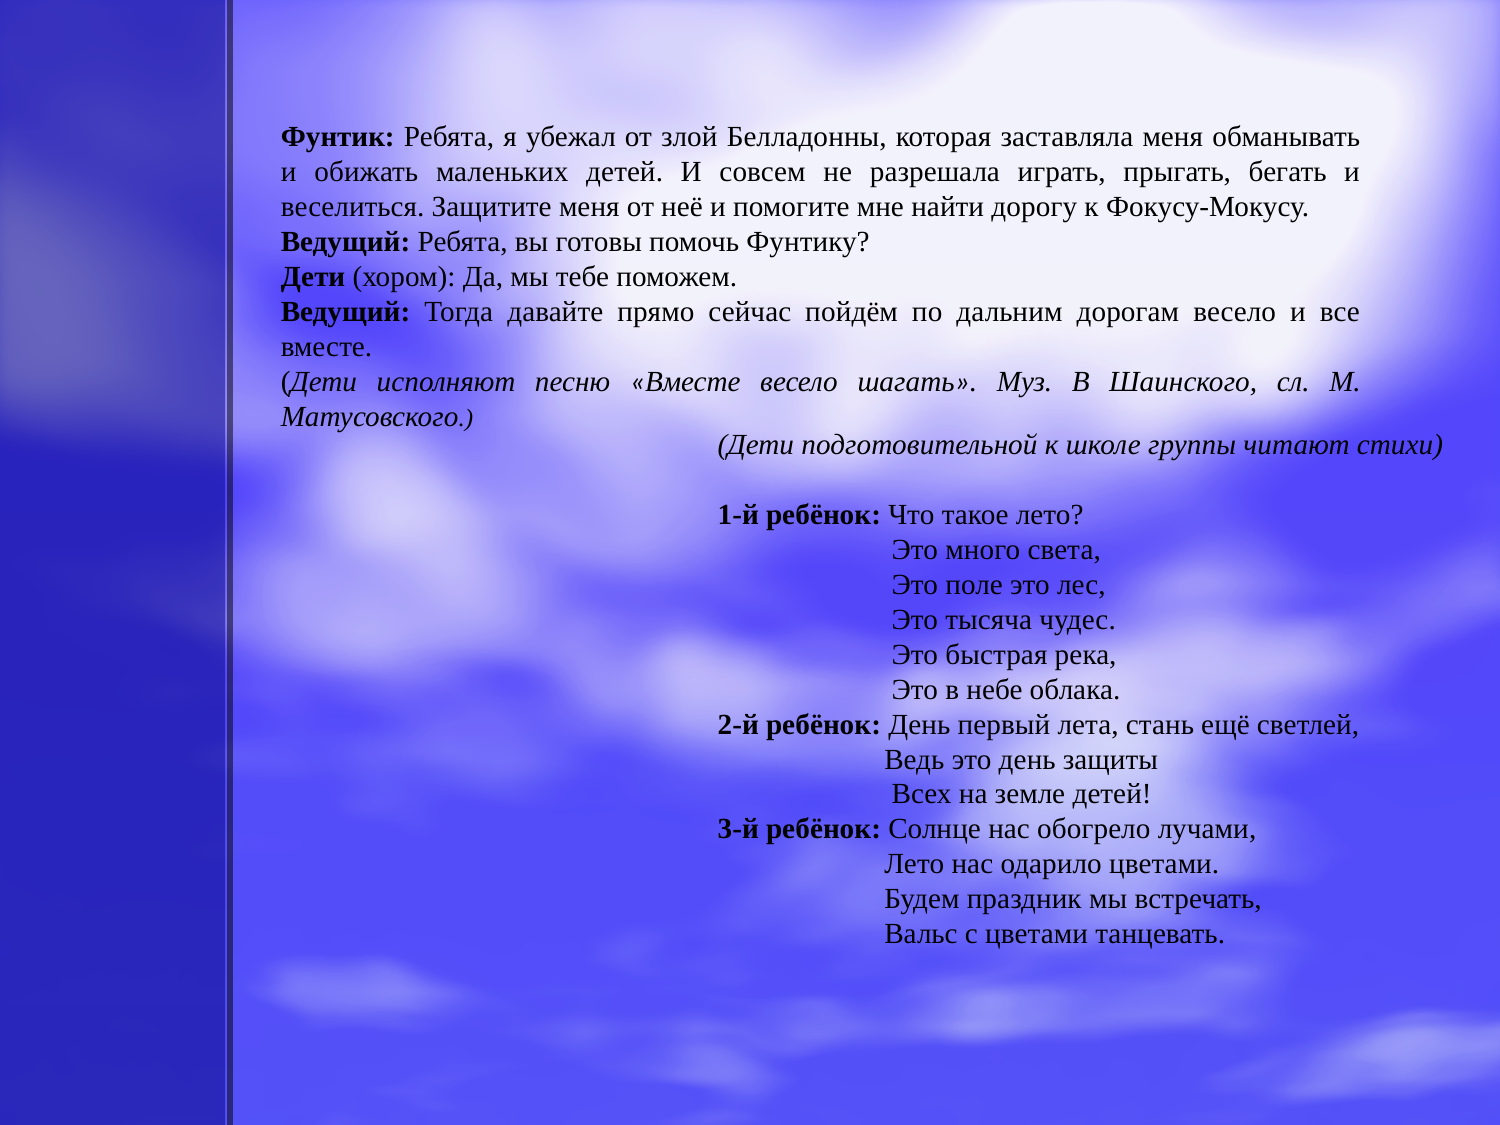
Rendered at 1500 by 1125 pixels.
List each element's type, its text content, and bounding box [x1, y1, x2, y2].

text_box Фунтик: Ребята, я убежал от злой Белладонны, которая заставляла меня обманывать и обижать маленьких детей. И совсем не разрешала играть, прыгать, бегать и веселиться. Защитите меня от неё и помогите мне найти дорогу к Фокусу-Мокусу. Ведущий: Ребята, вы готовы помочь Фунтику? Дети (хором): Да, мы тебе поможем. Ведущий: Тогда давайте прямо сейчас пойдём по дальним дорогам весело и все вместе. (Дети исполняют песню «Вместе весело шагать». Муз. В Шаинского, сл. М. Матусовского.) [265, 109, 1376, 440]
text_box (Дети подготовительной к школе группы читают стихи) 1-й ребёнок: Что такое лето? Это много света, Это поле это лес, Это тысяча чудес. Это быстрая река, Это в небе облака. 2-й ребёнок: День первый лета, стань ещё светлей, Ведь это день защиты Всех на земле детей! 3-й ребёнок: Солнце нас обогрело лучами, Лето нас одарило цветами. Будем праздник мы встречать, Вальс с цветами танцевать. [702, 417, 1500, 958]
